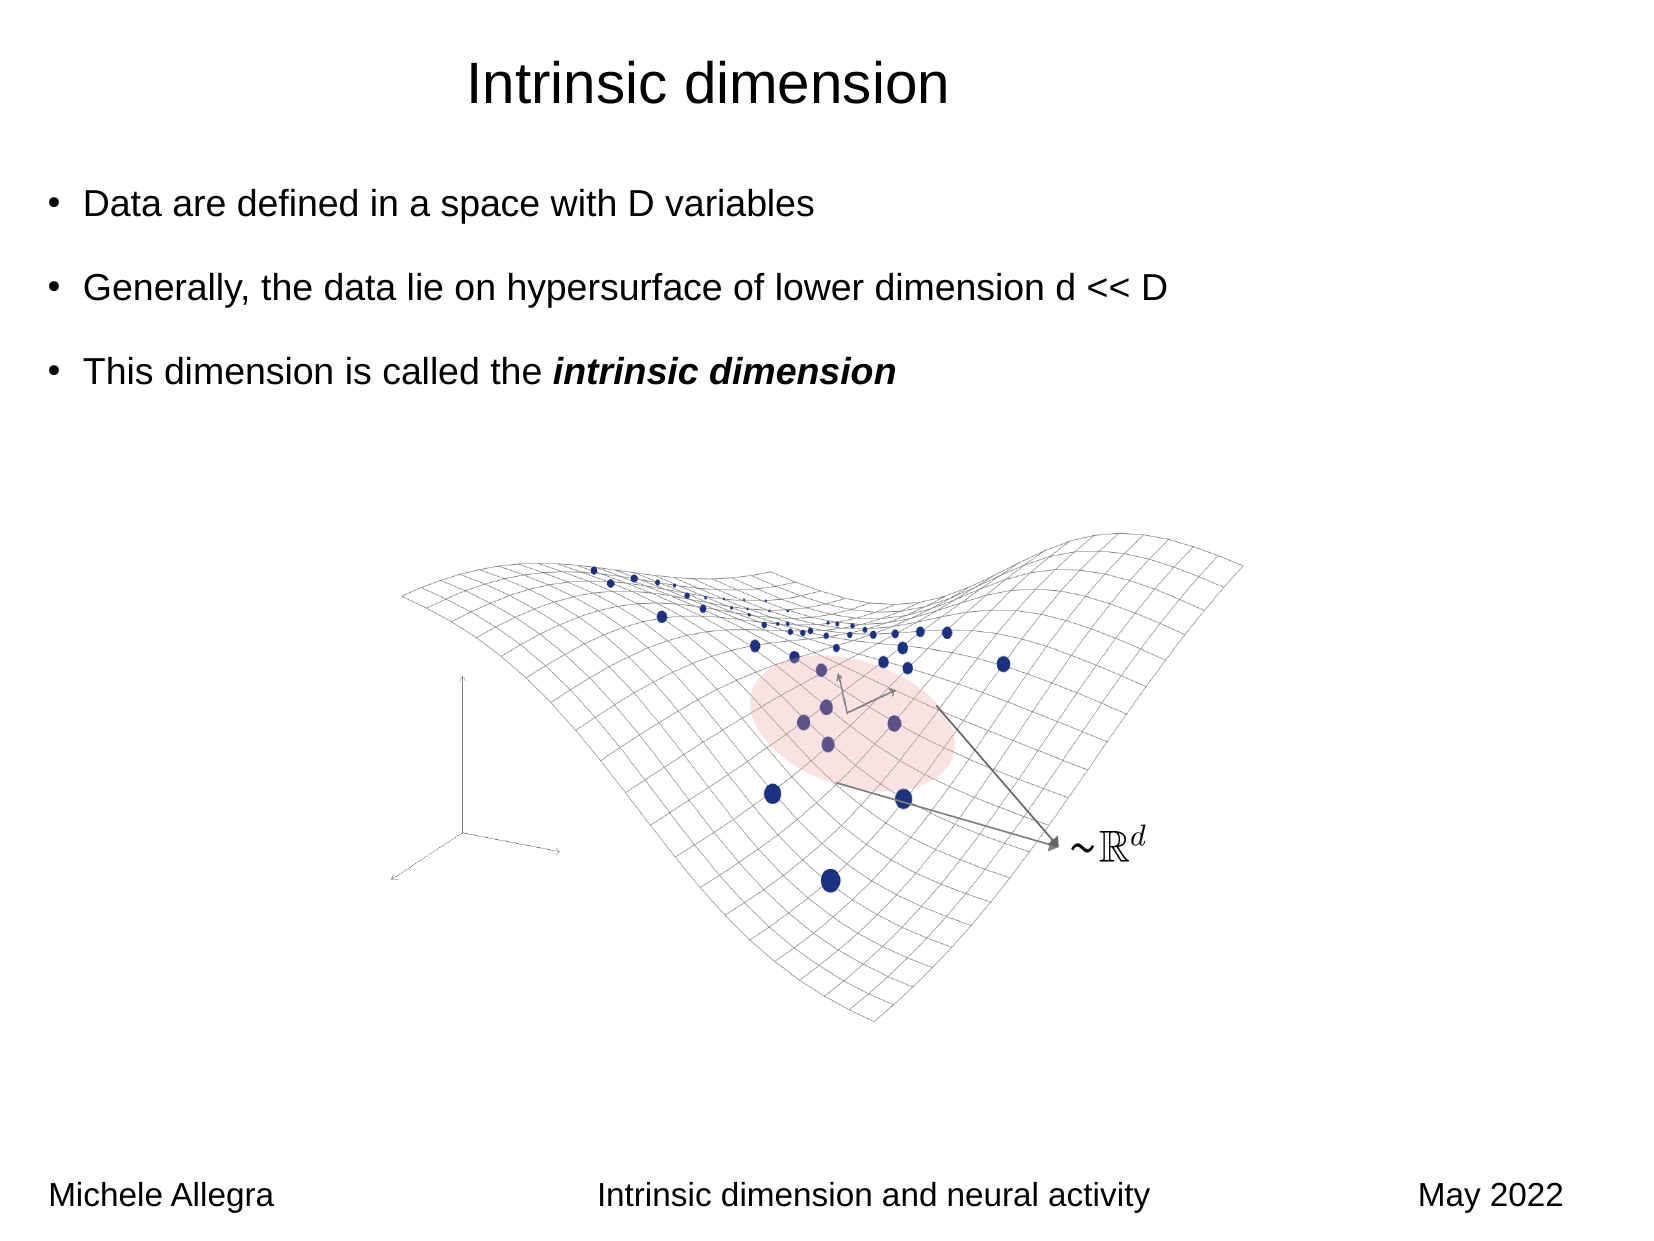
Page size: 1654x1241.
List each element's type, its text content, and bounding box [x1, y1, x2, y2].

title Intrinsic dimension [82, 32, 1335, 136]
picture [378, 435, 1249, 1028]
text_box Michele Allegra Intrinsic dimension and neural activity May 2022 [33, 1168, 1603, 1221]
text_box Data are defined in a space with D variables Generally, the data lie on hypersurface of lower dimension d << D This dimension is called the intrinsic dimension [47, 140, 1536, 393]
